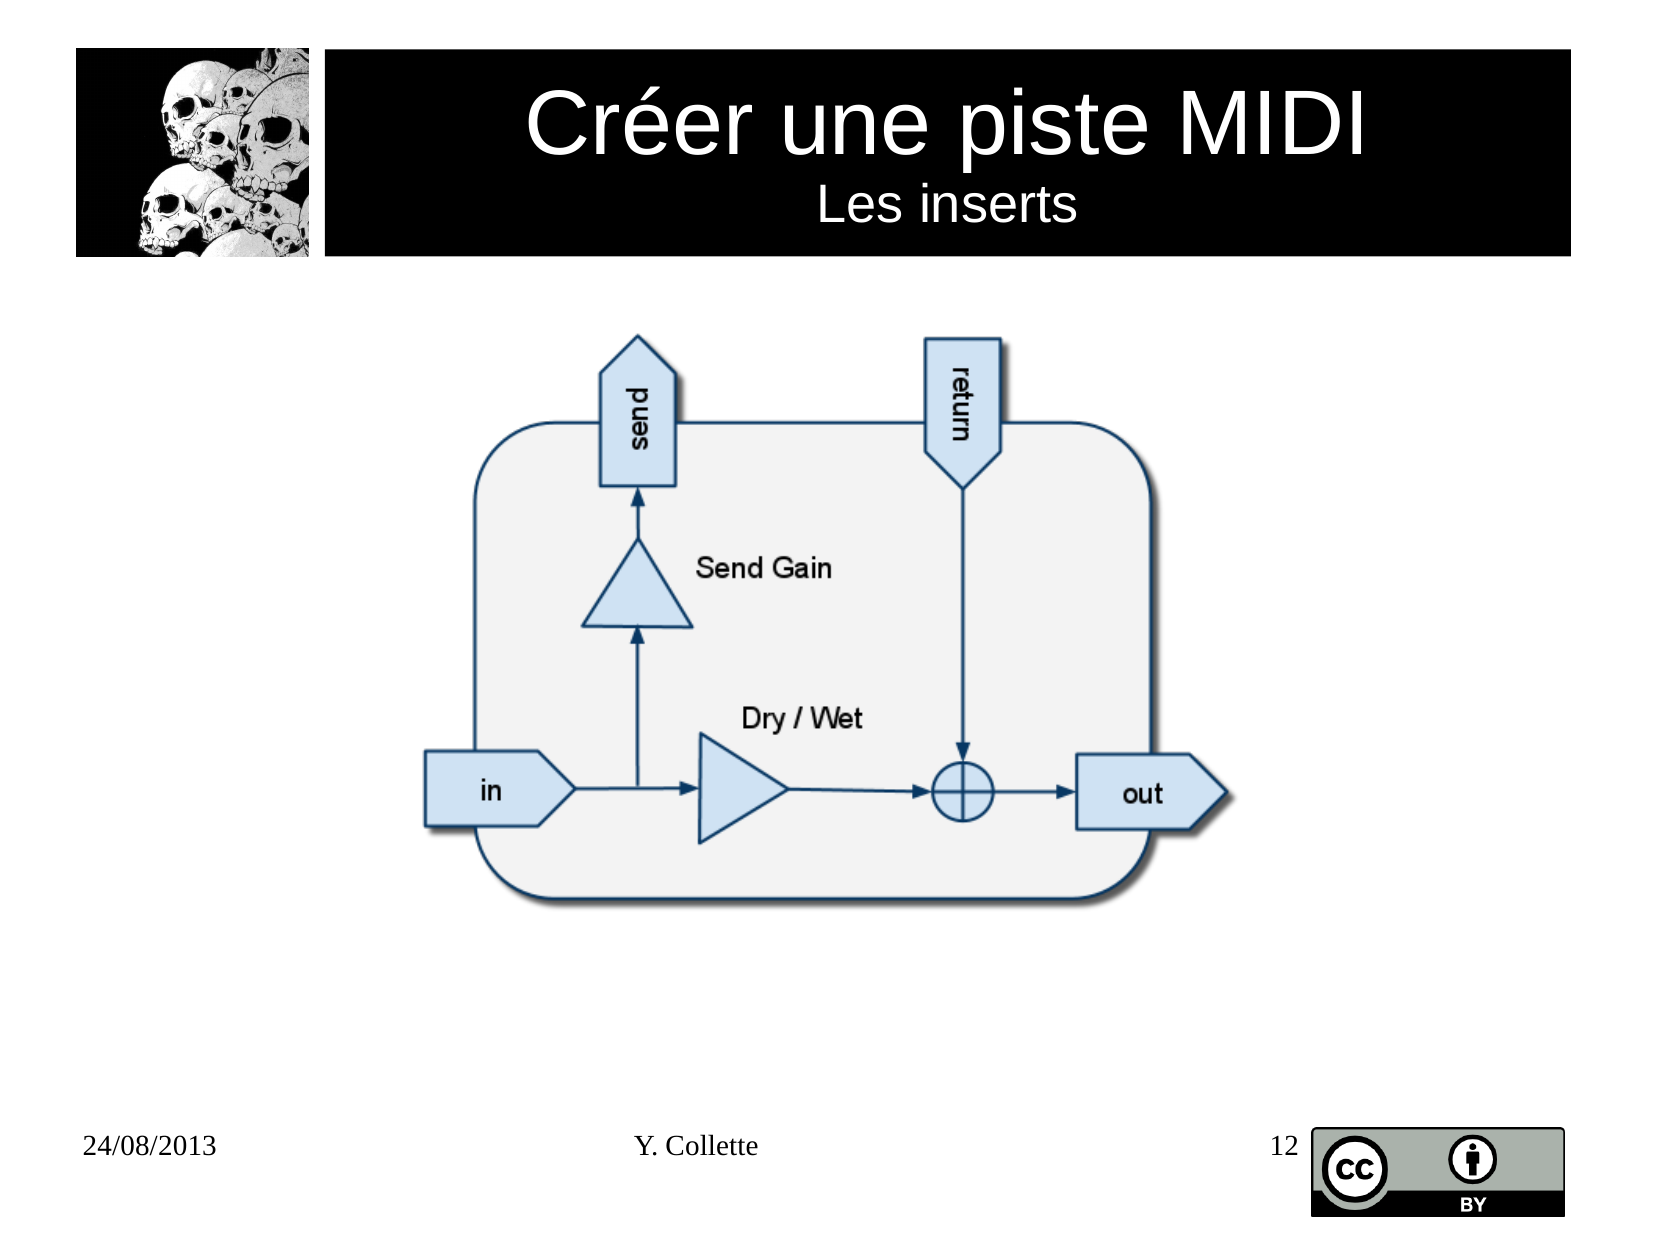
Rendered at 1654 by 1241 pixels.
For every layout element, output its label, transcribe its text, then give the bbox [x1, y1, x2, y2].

picture [404, 320, 1249, 915]
picture [76, 48, 309, 257]
title Créer une piste MIDI Les inserts [324, 49, 1571, 257]
picture [1311, 1127, 1565, 1217]
